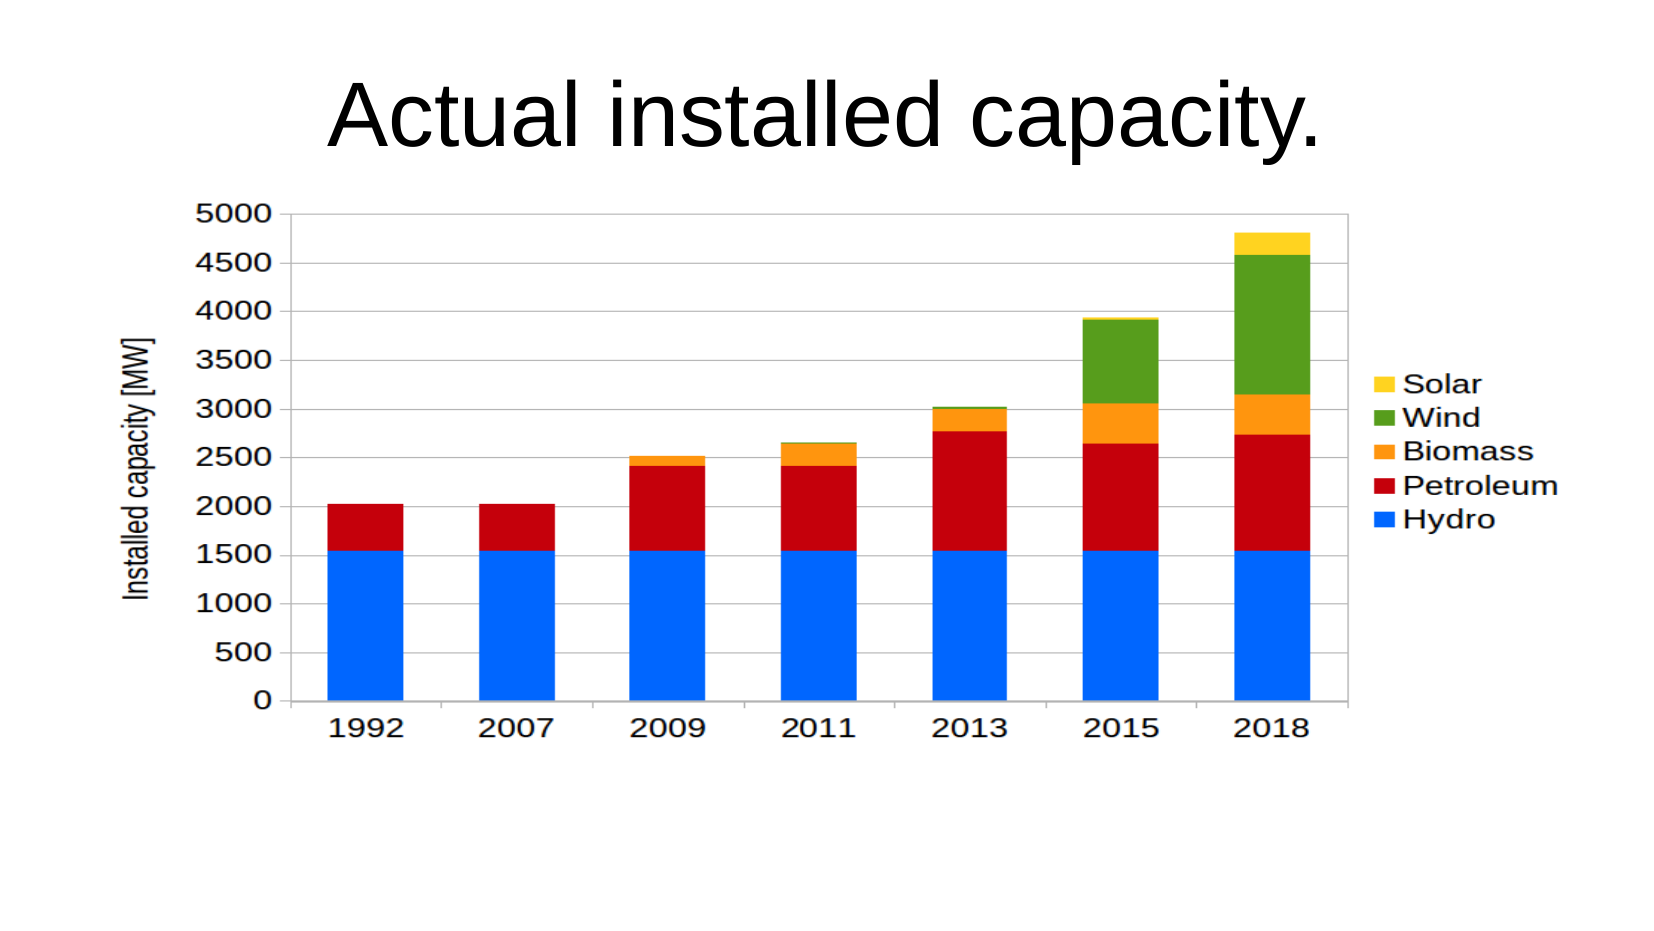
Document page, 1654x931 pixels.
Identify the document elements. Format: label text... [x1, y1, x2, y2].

title Actual installed capacity. [82, 37, 1571, 188]
picture [75, 188, 1581, 754]
